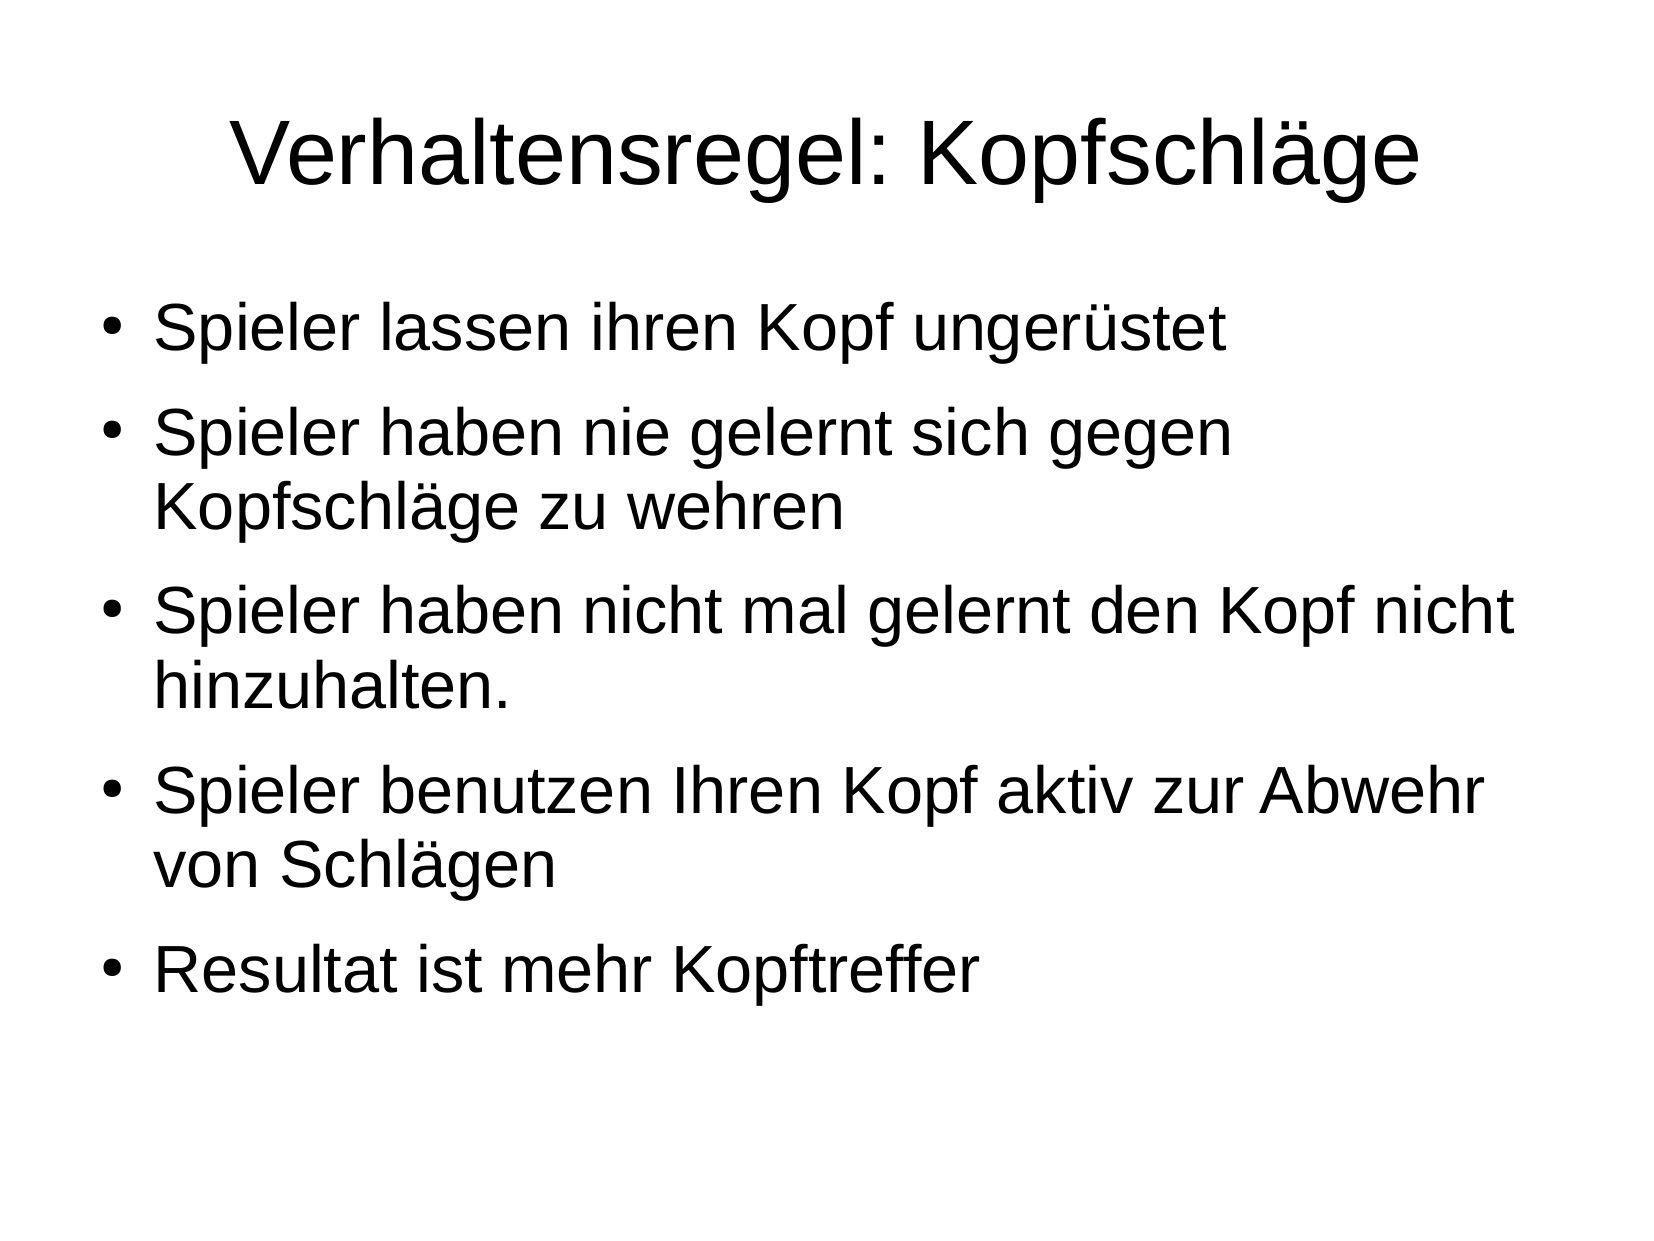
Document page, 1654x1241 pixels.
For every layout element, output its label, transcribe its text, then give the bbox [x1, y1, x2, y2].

list Spieler lassen ihren Kopf ungerüstet Spieler haben nie gelernt sich gegen Kopfschläge zu wehren Spieler haben nicht mal gelernt den Kopf nicht hinzuhalten. Spieler benutzen Ihren Kopf aktiv zur Abwehr von Schlägen Resultat ist mehr Kopftreffer [82, 290, 1571, 1010]
title Verhaltensregel: Kopfschläge [82, 49, 1571, 257]
